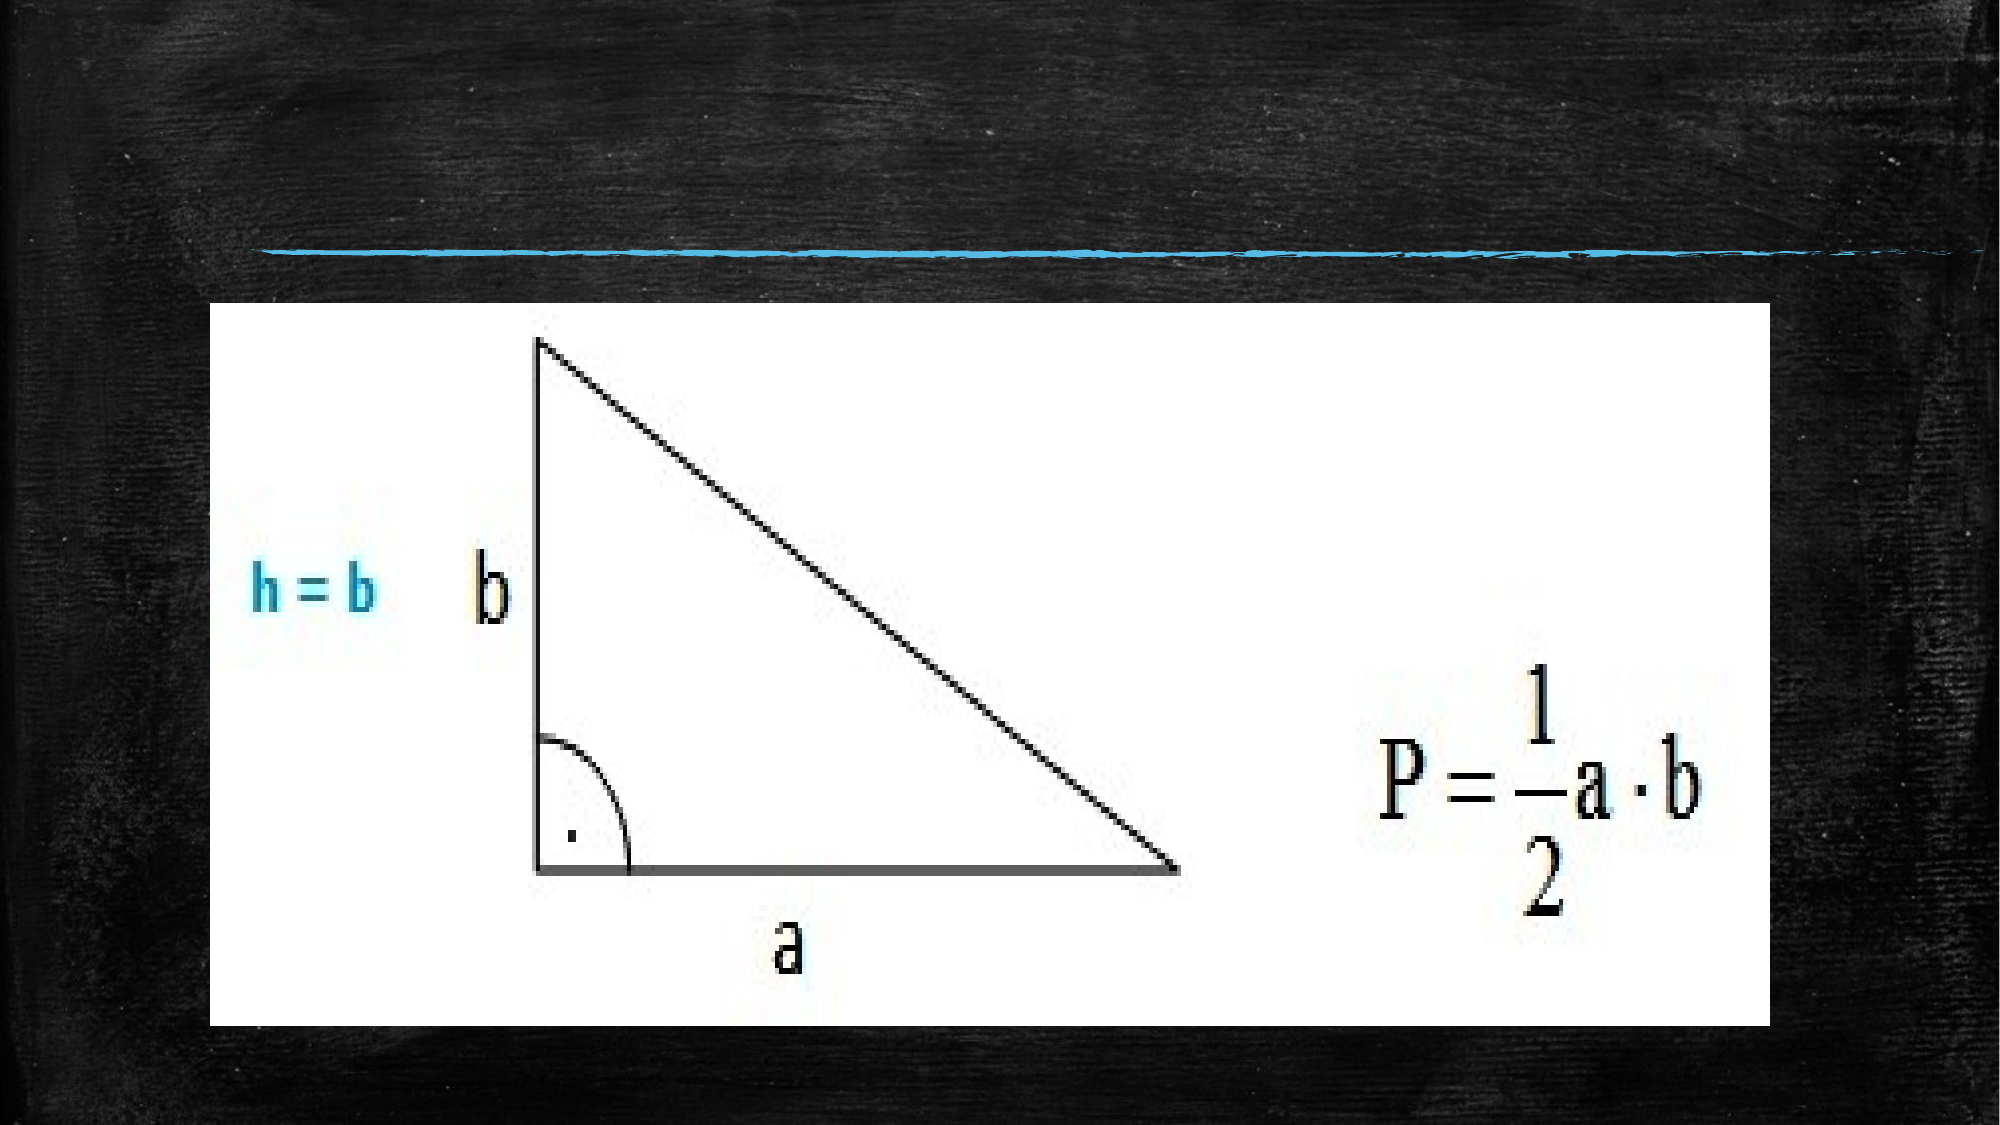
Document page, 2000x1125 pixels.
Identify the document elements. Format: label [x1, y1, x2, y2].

picture [210, 303, 1770, 1026]
